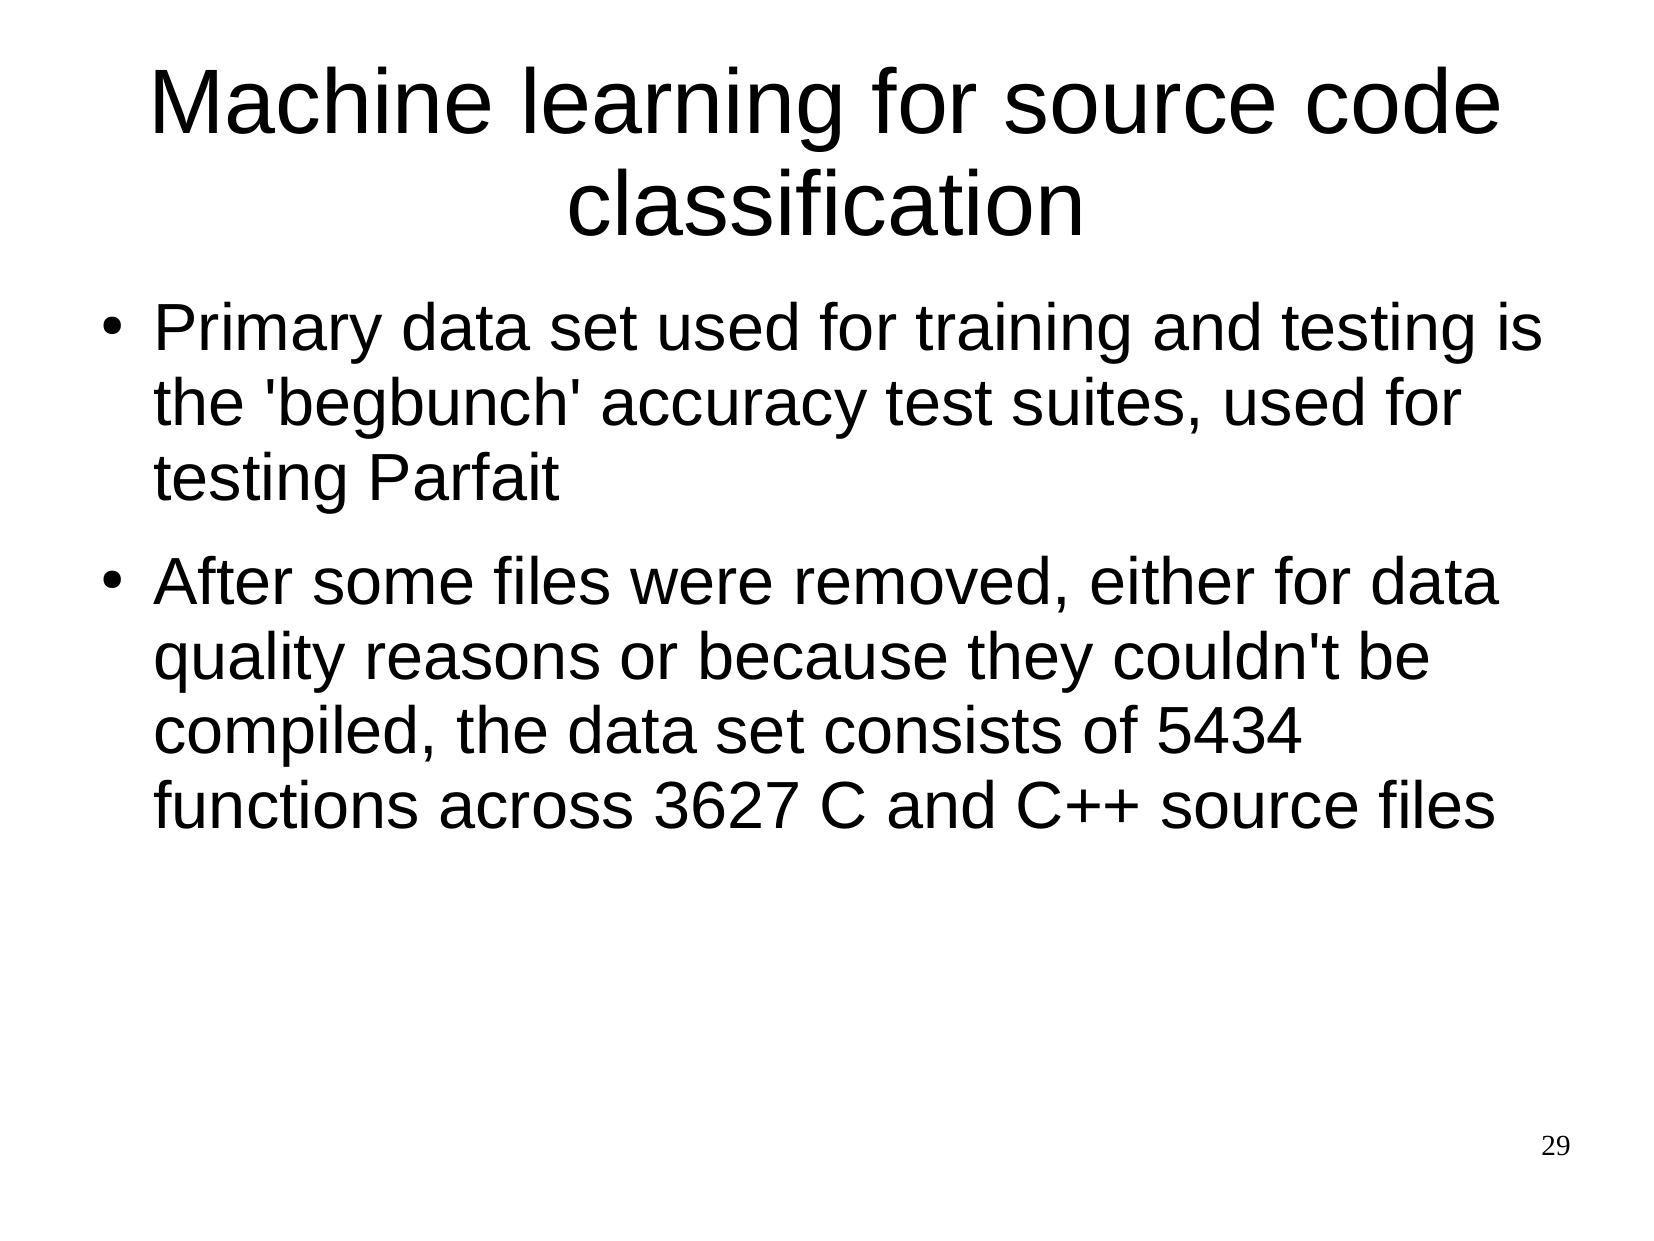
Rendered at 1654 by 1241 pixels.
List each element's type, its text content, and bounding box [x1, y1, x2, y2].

list Primary data set used for training and testing is the 'begbunch' accuracy test suites, used for testing Parfait After some files were removed, either for data quality reasons or because they couldn't be compiled, the data set consists of 5434 functions across 3627 C and C++ source files [82, 290, 1571, 1109]
title Machine learning for source code classification [82, 49, 1571, 257]
